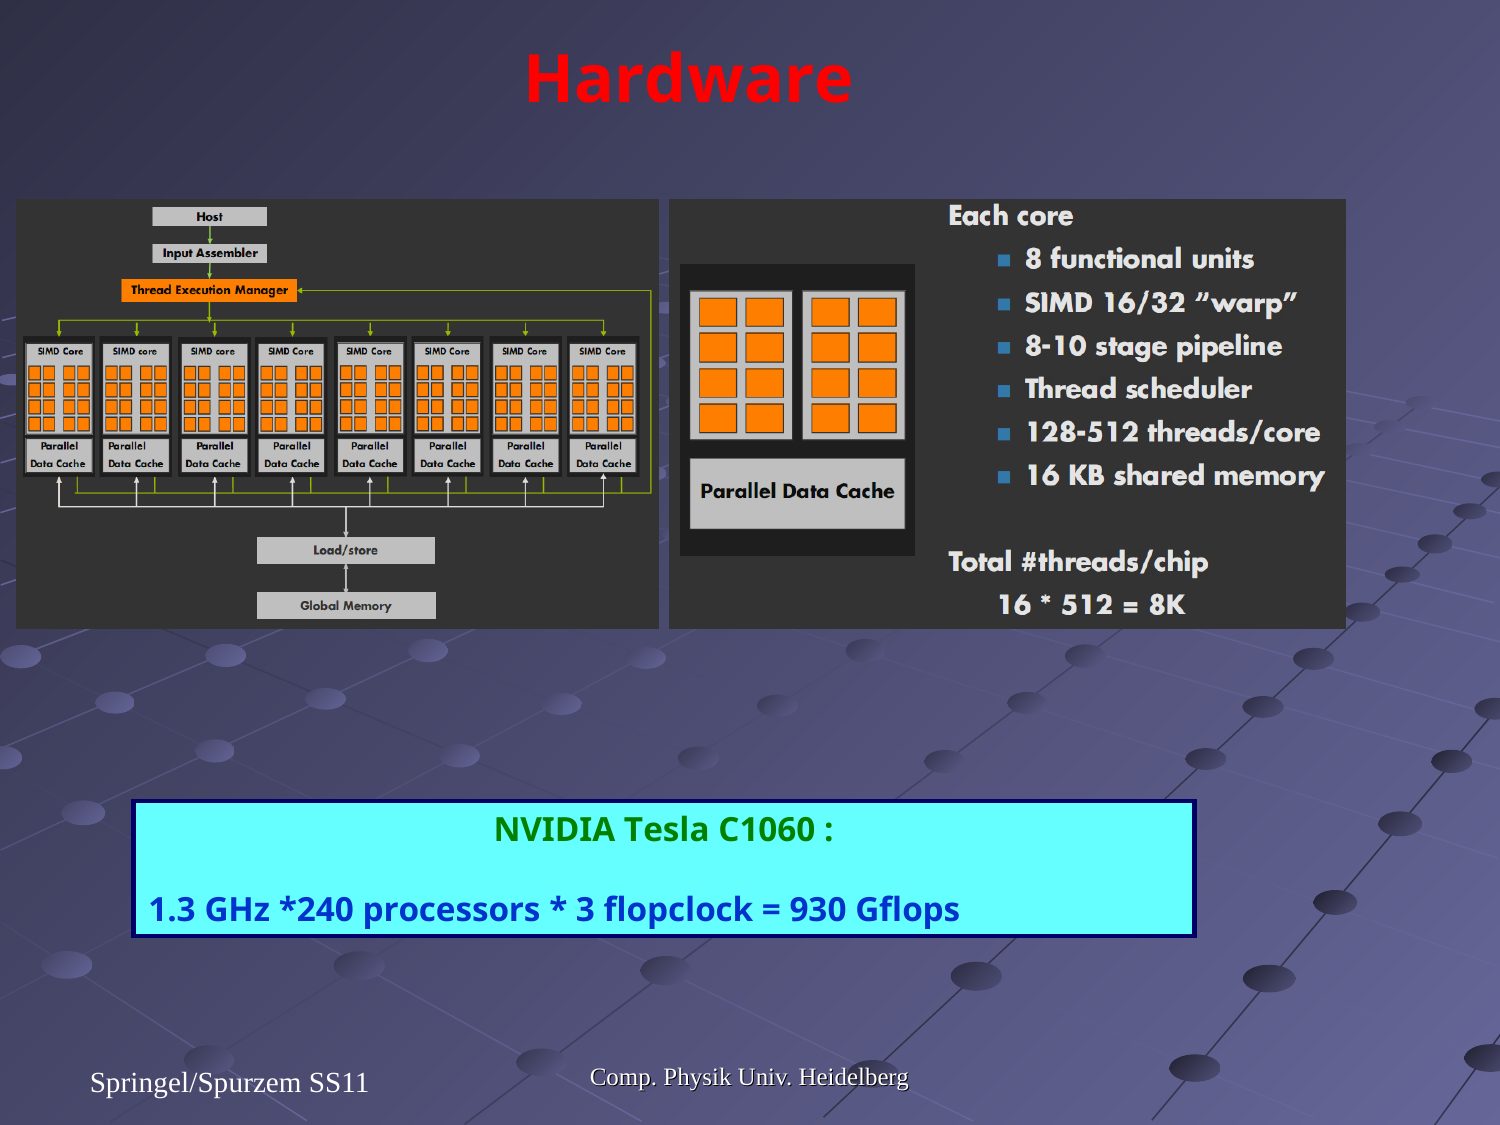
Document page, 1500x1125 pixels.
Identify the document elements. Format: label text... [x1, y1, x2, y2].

picture [669, 199, 1346, 629]
picture [16, 199, 659, 629]
text_box Hardware [508, 28, 1238, 124]
text_box NVIDIA Tesla C1060 : 1.3 GHz *240 processors * 3 flopclock = 930 Gflops [133, 800, 1195, 937]
